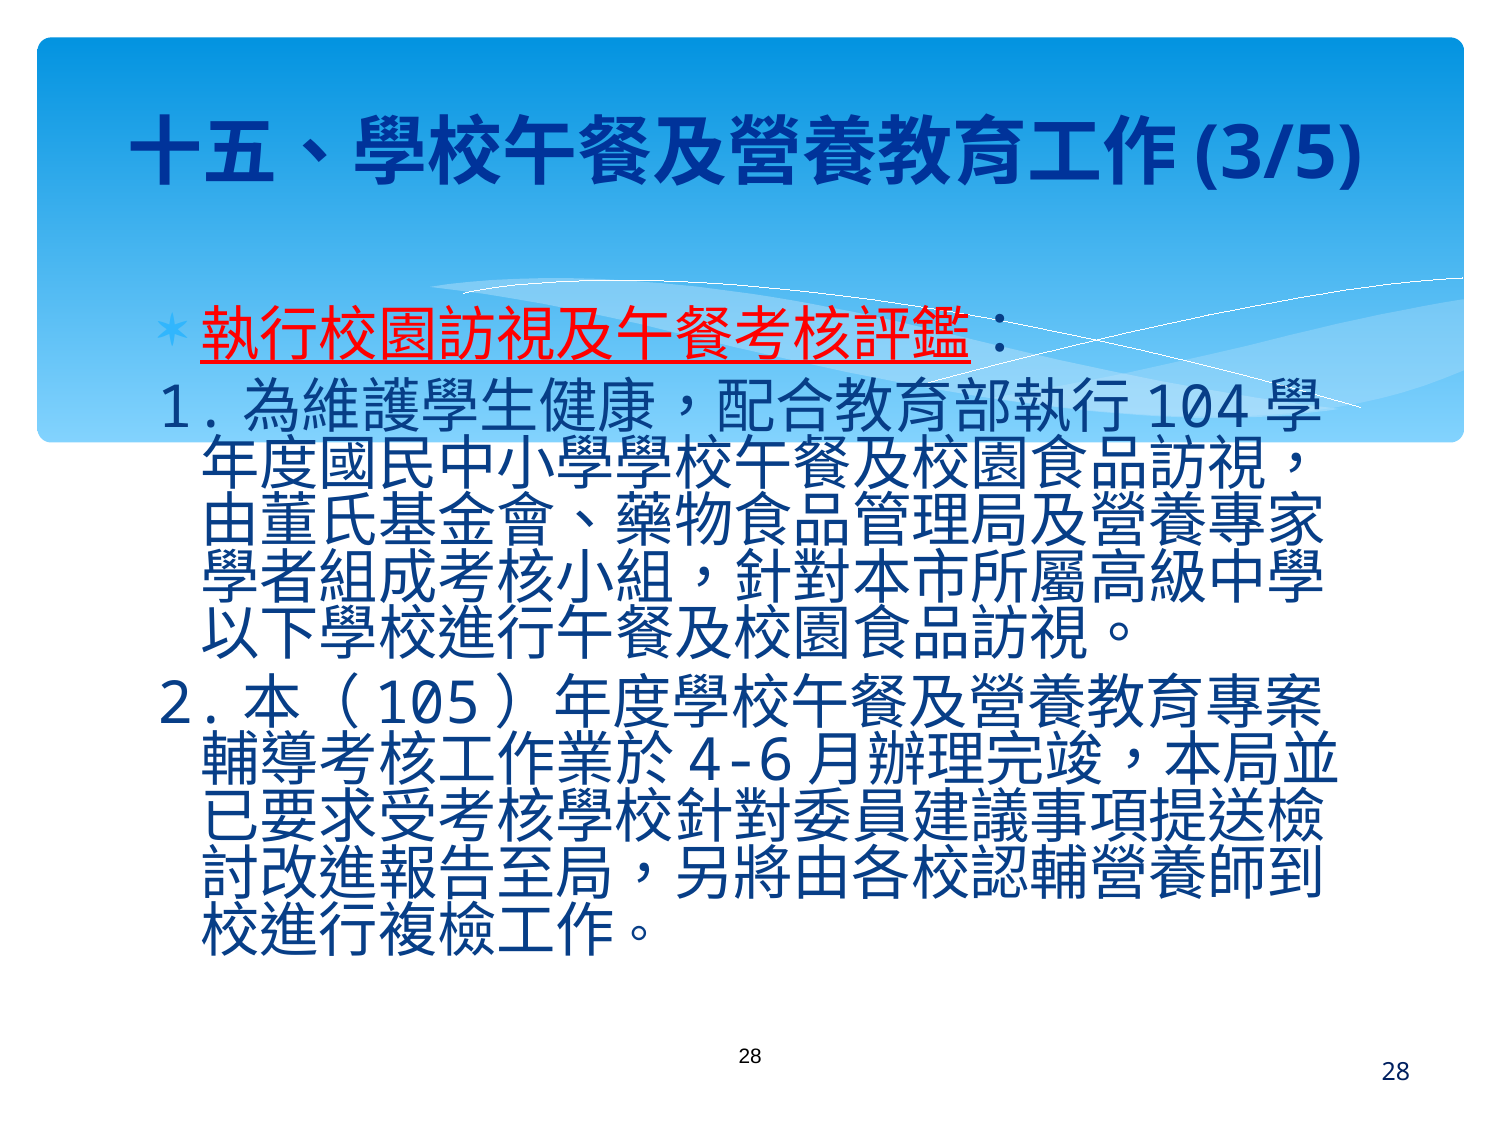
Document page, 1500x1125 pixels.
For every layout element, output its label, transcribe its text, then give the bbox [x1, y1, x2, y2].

list 執行校園訪視及午餐考核評鑑： 1.為維護學生健康，配合教育部執行104學年度國民中小學學校午餐及校園食品訪視，由董氏基金會、藥物食品管理局及營養專家學者組成考核小組，針對本市所屬高級中學以下學校進行午餐及校園食品訪視。 2.本（105）年度學校午餐及營養教育專案輔導考核工作業於4-6月辦理完竣，本局並已要求受考核學校針對委員建議事項提送檢討改進報告至局，另將由各校認輔營養師到校進行複檢工作。 [142, 302, 1359, 1005]
text_box 十五、學校午餐及營養教育工作(3/5) [112, 54, 1463, 243]
text_box <number> [1074, 1042, 1426, 1103]
text_box <number> [654, 1025, 846, 1086]
